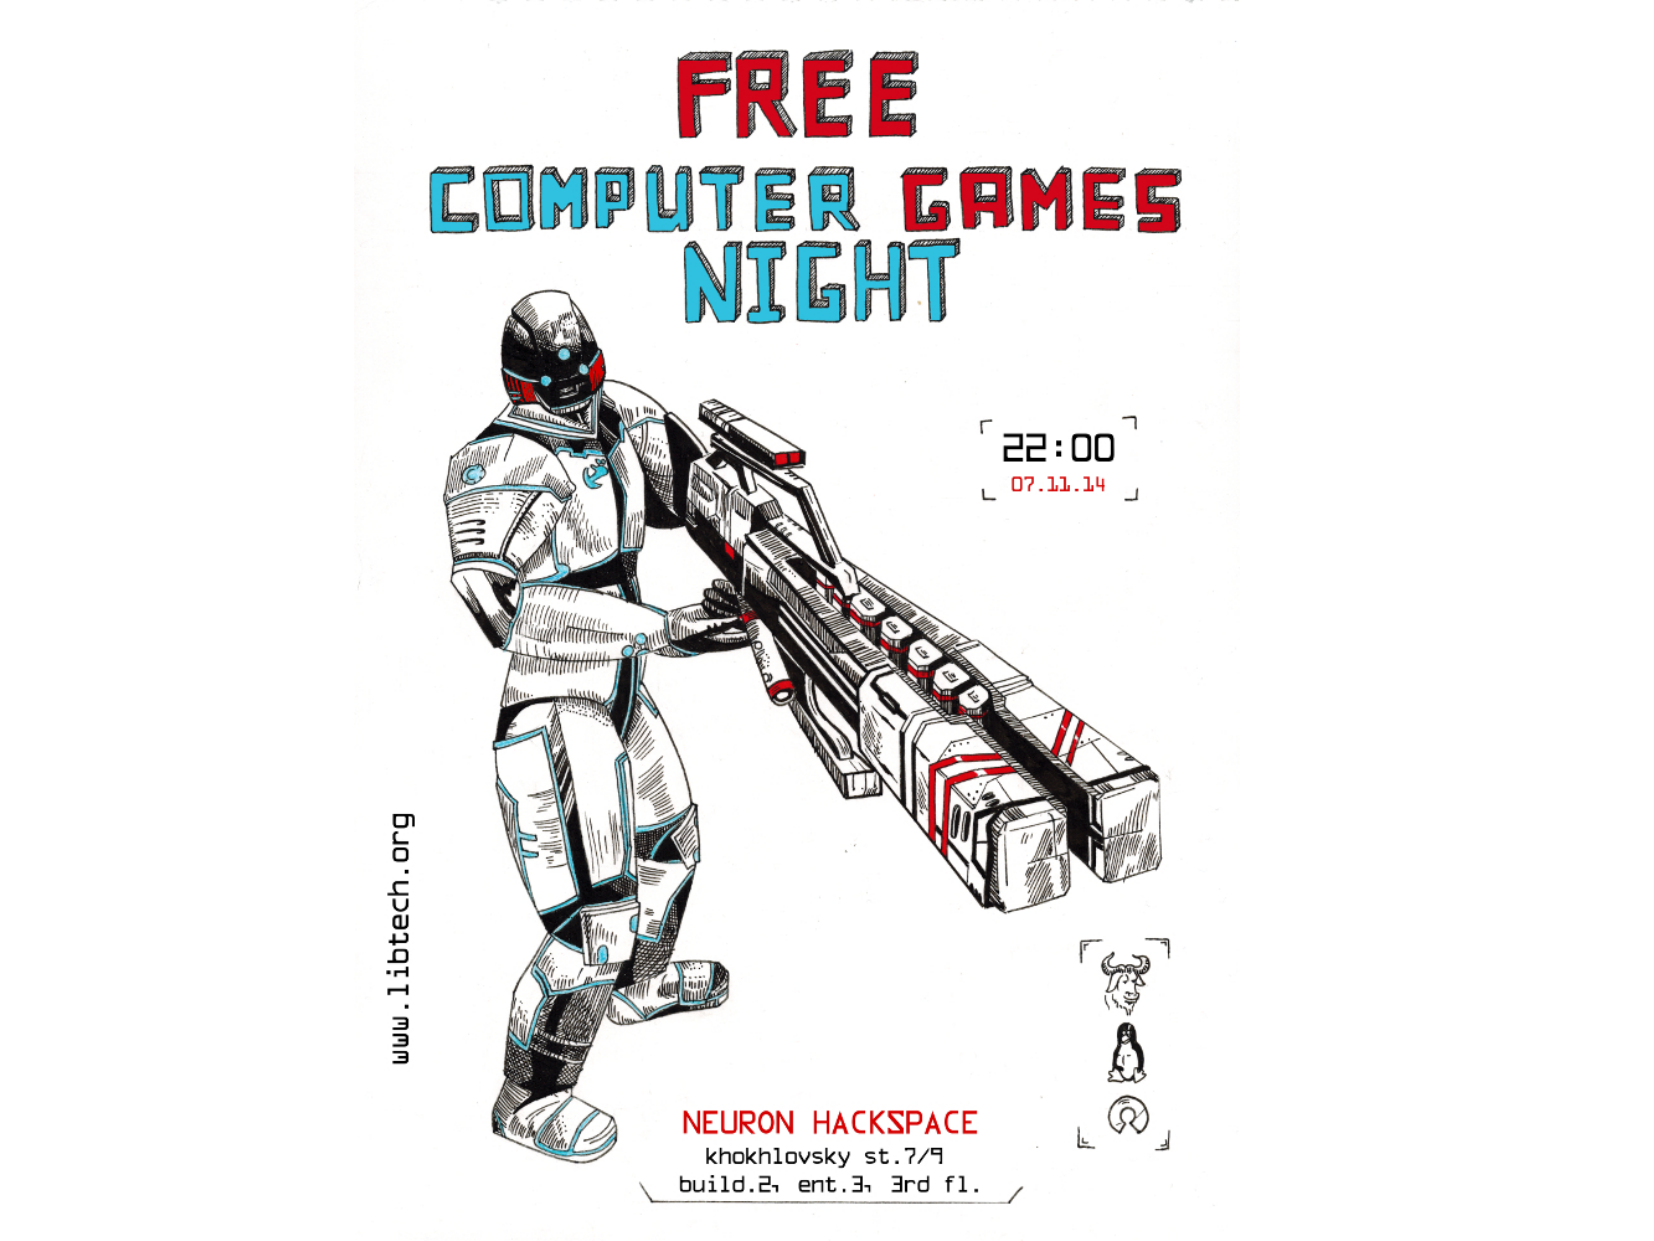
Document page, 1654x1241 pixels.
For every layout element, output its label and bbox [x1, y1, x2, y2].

picture [354, 0, 1240, 1241]
